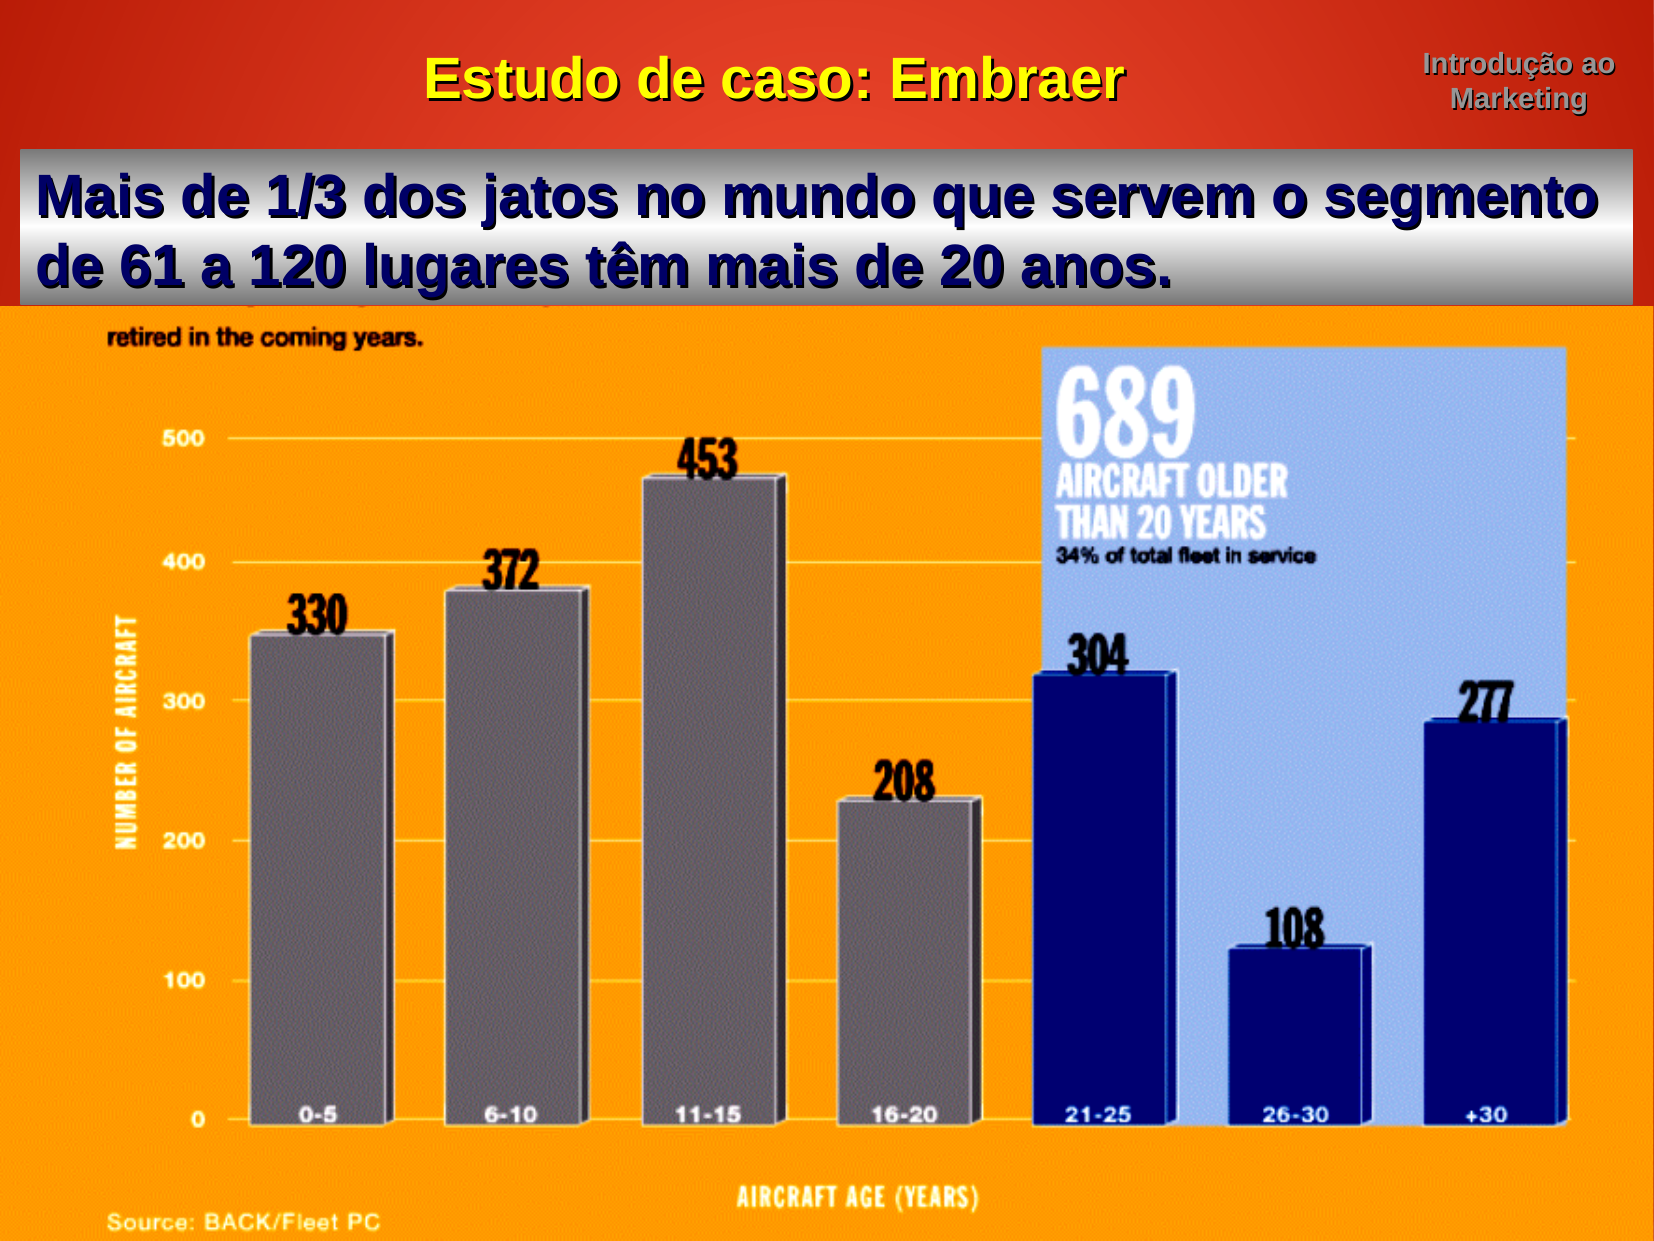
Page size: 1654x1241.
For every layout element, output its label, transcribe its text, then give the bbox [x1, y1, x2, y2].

text_box Estudo de caso: Embraer [188, 33, 1361, 119]
title Introdução ao Marketing [1386, 21, 1652, 139]
text_box Mais de 1/3 dos jatos no mundo que servem o segmento de 61 a 120 lugares têm mais de 20 anos. [20, 149, 1633, 305]
chart [0, 306, 1654, 1241]
